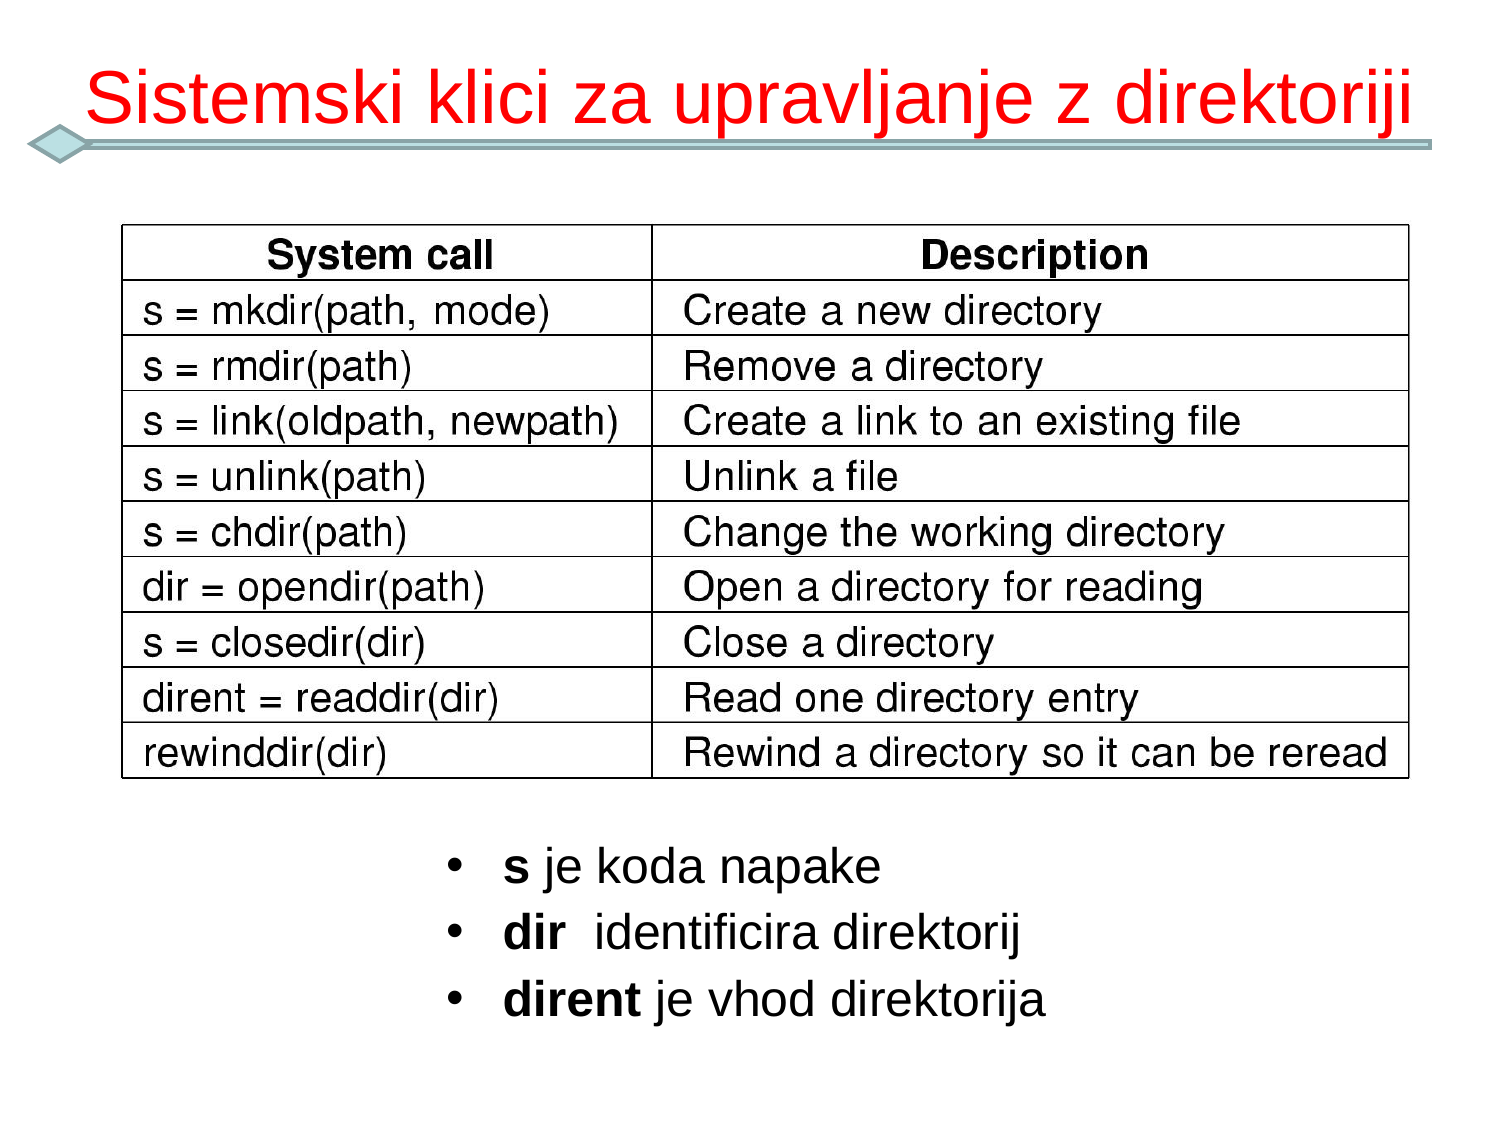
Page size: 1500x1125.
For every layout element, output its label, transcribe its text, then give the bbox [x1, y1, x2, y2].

list s je koda napake dir identificira direktorij dirent je vhod direktorija [431, 832, 1402, 1061]
title Sistemski klici za upravljanje z direktoriji [0, 0, 1500, 188]
picture [119, 206, 1414, 780]
